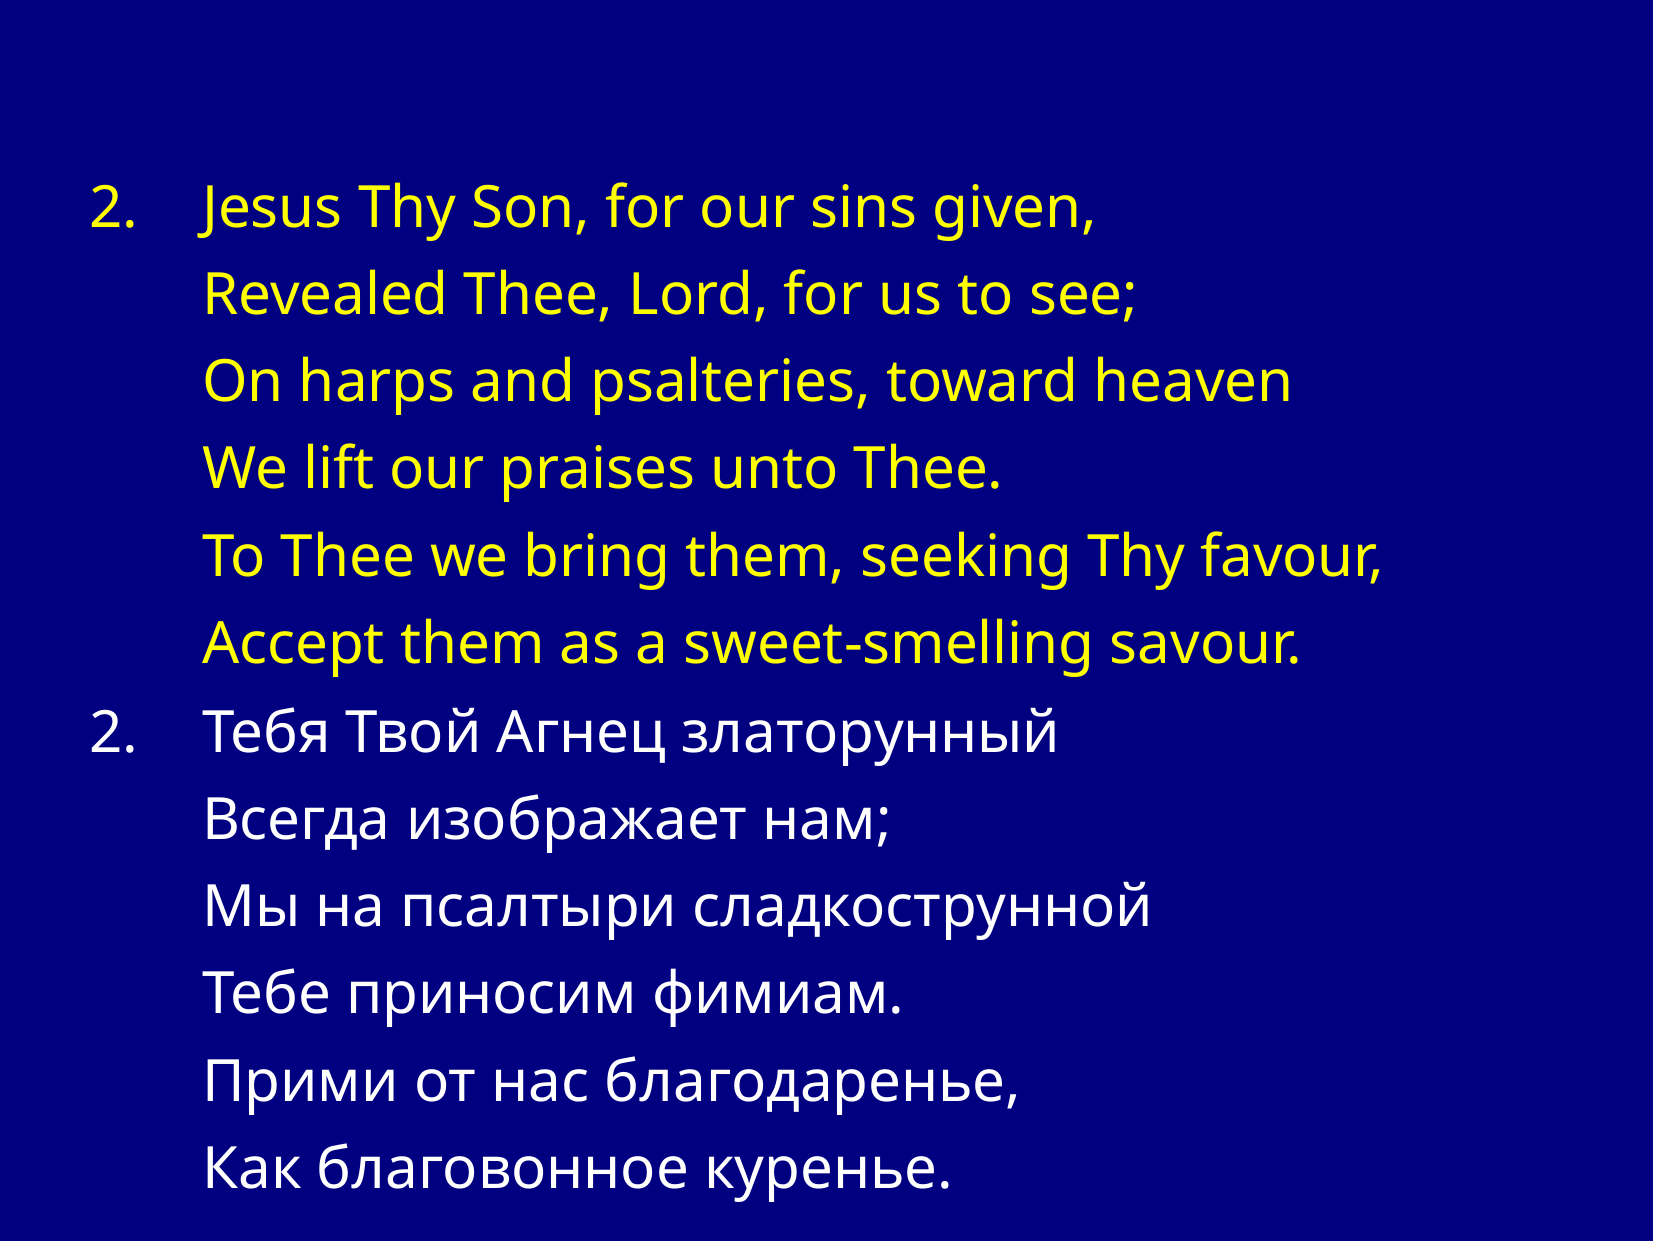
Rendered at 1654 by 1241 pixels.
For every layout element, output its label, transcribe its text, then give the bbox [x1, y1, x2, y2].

text_box 2. Тебя Твой Агнец златорунный Всегда изображает нам; Мы на псалтыри сладкострунной Тебе приносим фимиам. Прими от нас благодаренье, Как благовонное куренье. [75, 675, 1576, 1163]
text_box 2. Jesus Thy Son, for our sins given, Revealed Thee, Lord, for us to see; On harps and psalteries, toward heaven We lift our praises unto Thee. To Thee we bring them, seeking Thy favour, Accept them as a sweet-smelling savour. [75, 150, 1576, 638]
